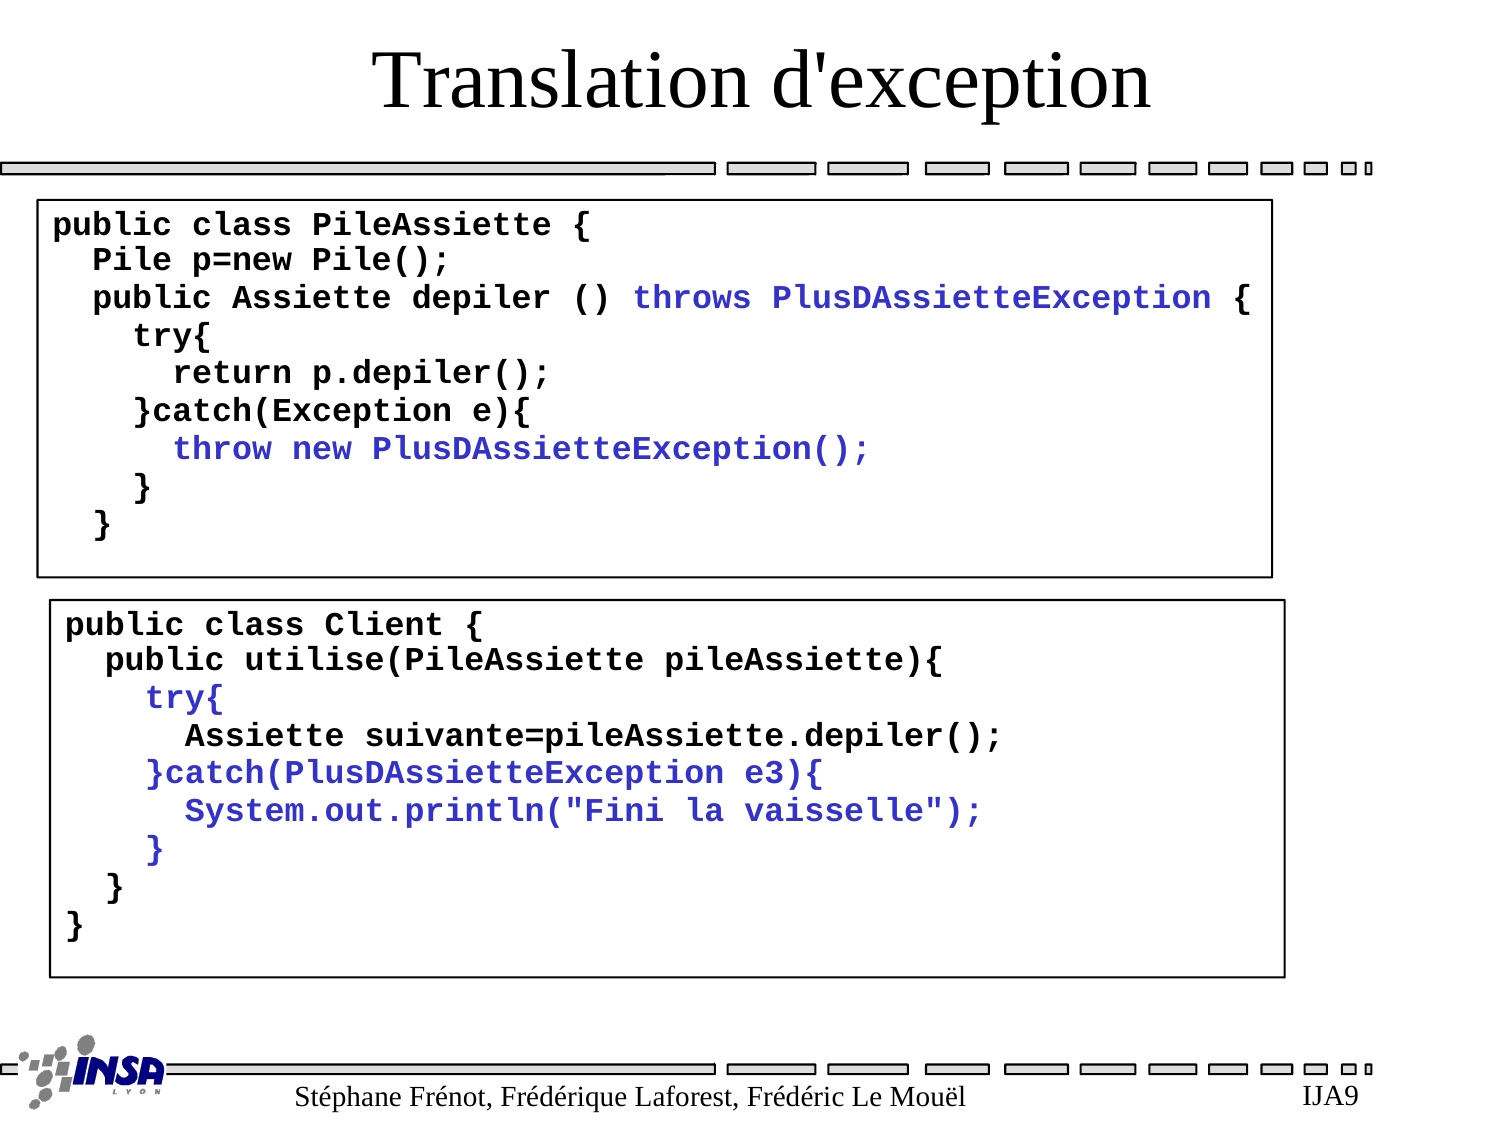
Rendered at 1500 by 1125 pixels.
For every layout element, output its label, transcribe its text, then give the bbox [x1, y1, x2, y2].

title Translation d'exception [125, 0, 1401, 163]
text_box public class Client { public utilise(PileAssiette pileAssiette){ try{ Assiette suivante=pileAssiette.depiler(); }catch(PlusDAssietteException e3){ System.out.println("Fini la vaisselle"); } } } [50, 599, 1285, 953]
text_box public class PileAssiette { Pile p=new Pile(); public Assiette depiler () throws PlusDAssietteException { try{ return p.depiler(); }catch(Exception e){ throw new PlusDAssietteException(); } } [37, 199, 1273, 553]
